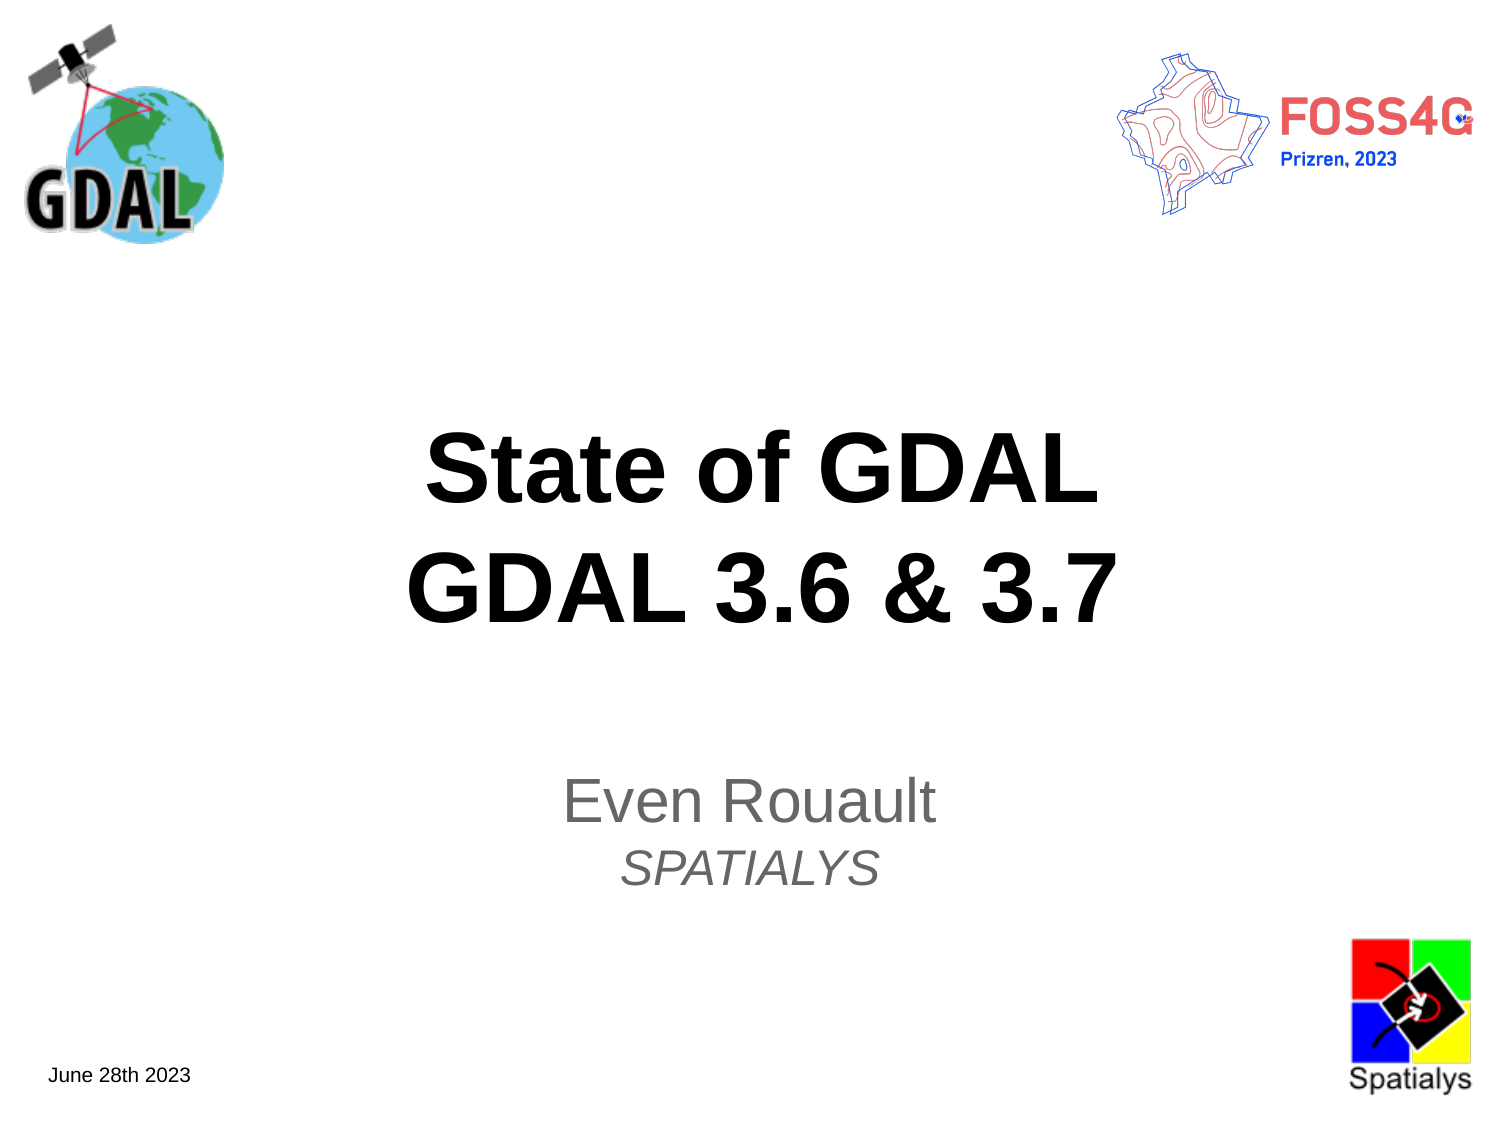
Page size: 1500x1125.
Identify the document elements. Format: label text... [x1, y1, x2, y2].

text_box June 28th 2023 [33, 1046, 294, 1125]
picture [24, 24, 224, 244]
picture [1348, 936, 1474, 1098]
subtitle Even Rouault SPATIALYS [112, 745, 1388, 917]
picture [1116, 53, 1474, 215]
title State of GDAL GDAL 3.6 & 3.7 [52, 521, 1474, 658]
